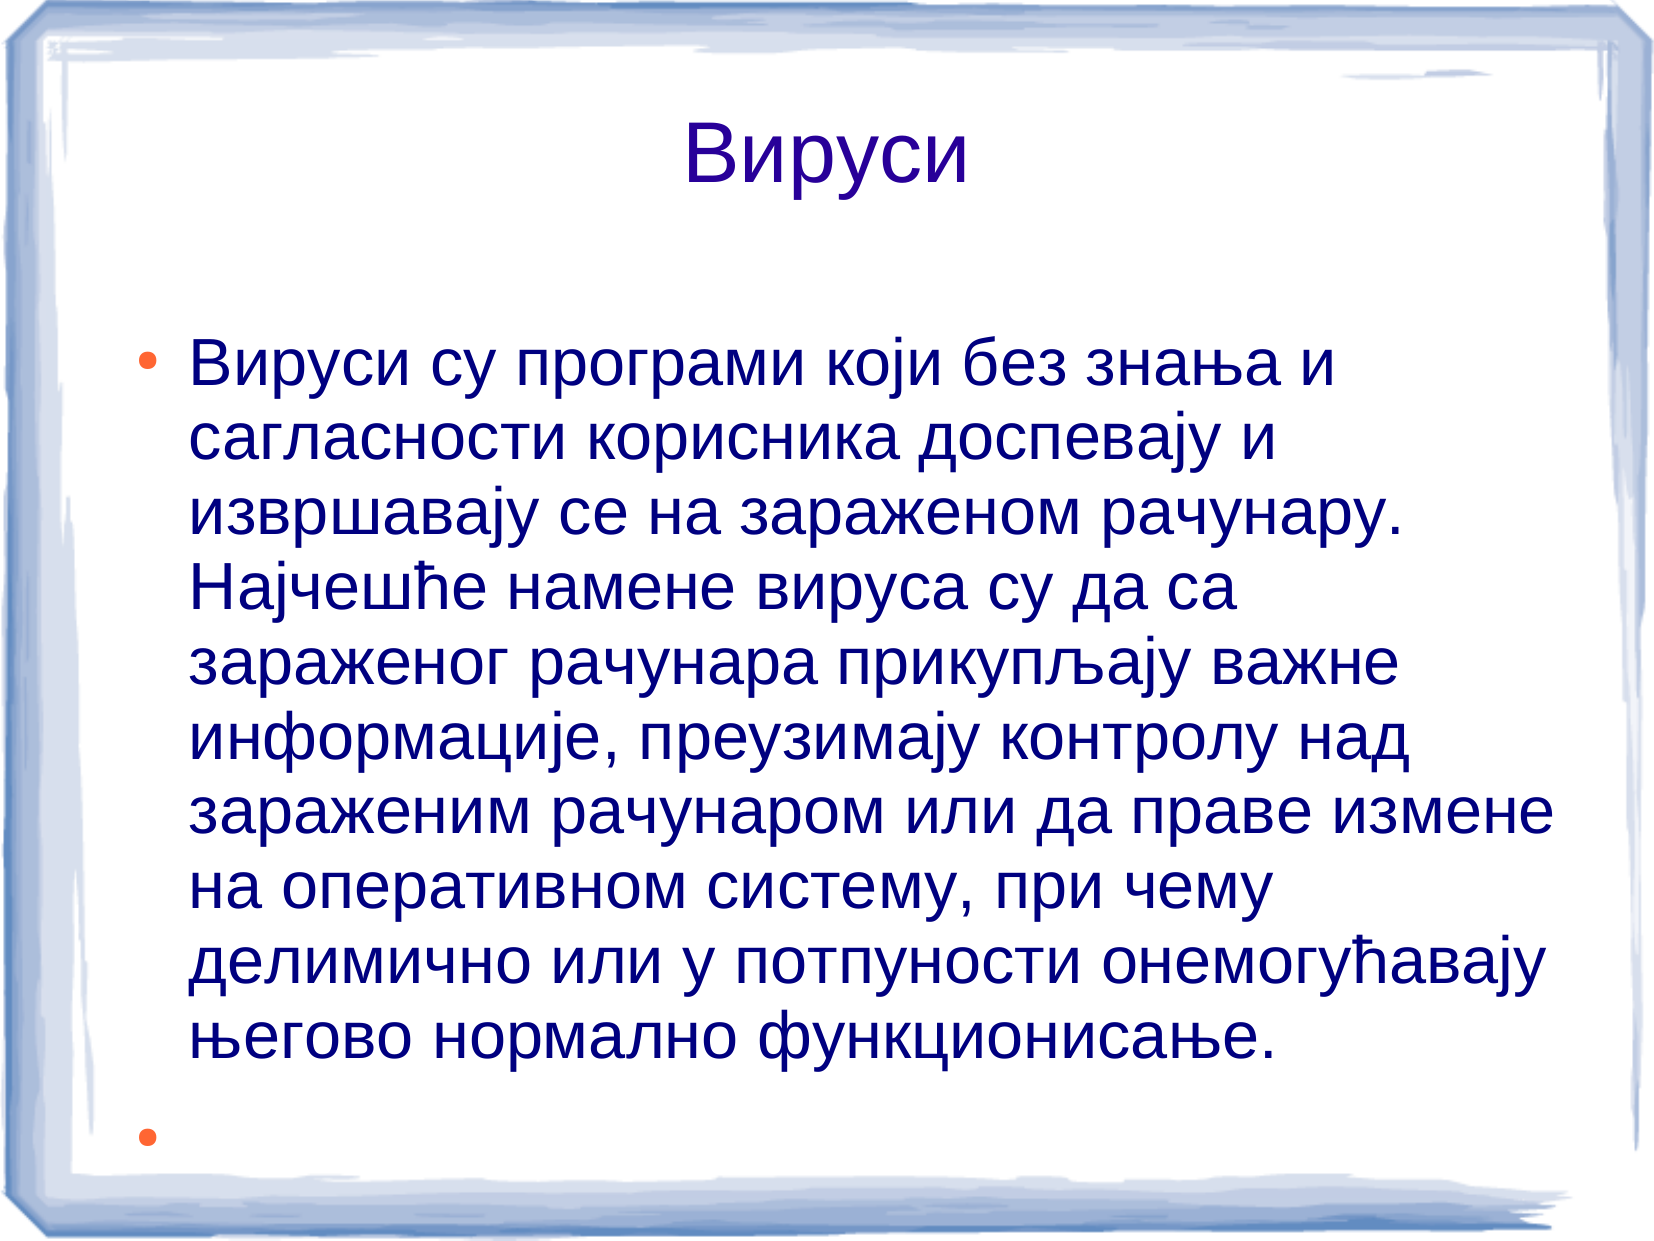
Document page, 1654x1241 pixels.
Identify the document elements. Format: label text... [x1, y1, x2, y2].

title Вируси [82, 49, 1571, 257]
list Вируси су програми који без знања и сагласности корисника доспевају и извршавају се на зараженом рачунару. Најчешће намене вируса су да са зараженог рачунара прикупљају важне информације, преузимају контролу над зараженим рачунаром или да праве измене на оперативном систему, при чему делимично или у потпуности онемогућавају његово нормално функционисање. [118, 324, 1571, 1177]
picture [0, 0, 1654, 1241]
